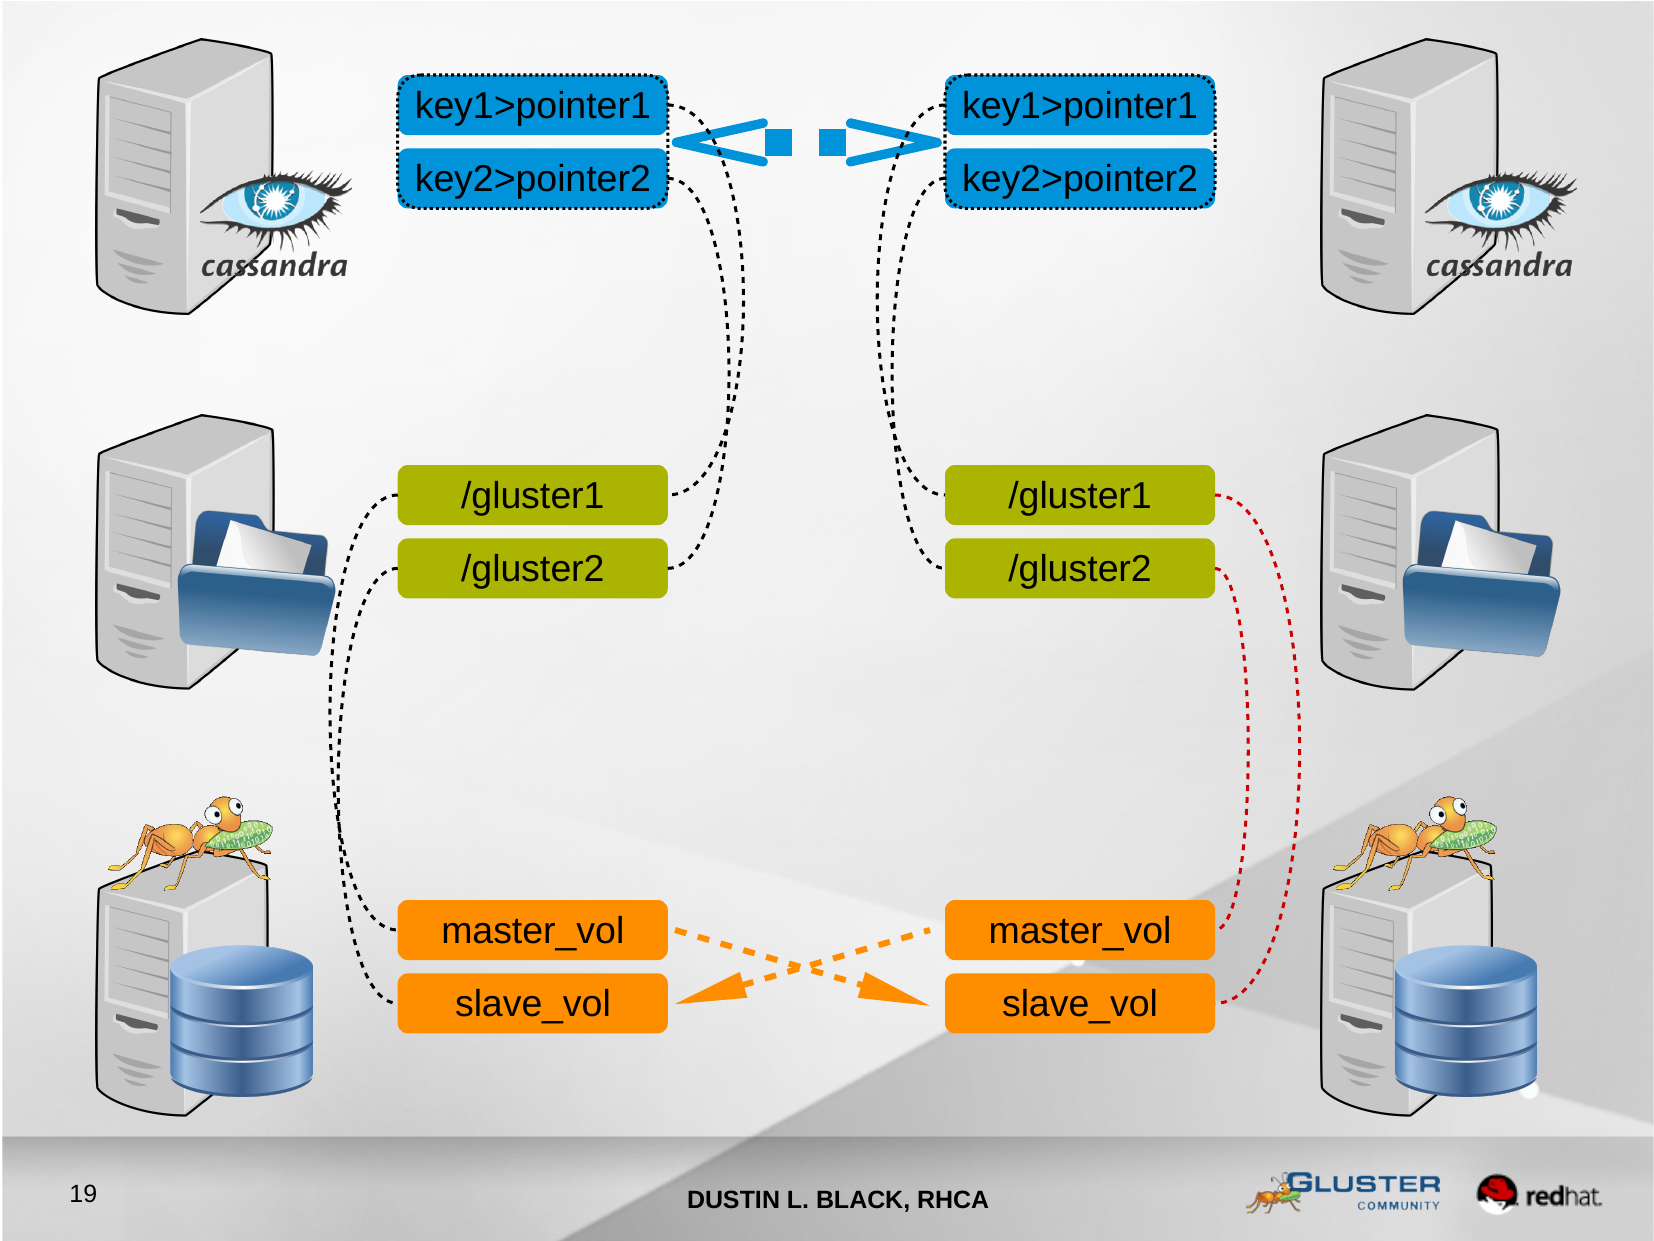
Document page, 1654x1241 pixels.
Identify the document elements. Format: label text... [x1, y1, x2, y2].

text_box key2>pointer2 [397, 148, 668, 209]
text_box /gluster2 [397, 538, 668, 599]
text_box /gluster1 [397, 465, 668, 526]
text_box slave_vol [397, 973, 668, 1034]
text_box /gluster1 [945, 465, 1216, 526]
text_box key2>pointer2 [945, 148, 1216, 209]
text_box master_vol [397, 900, 668, 961]
text_box slave_vol [945, 973, 1216, 1034]
text_box key1>pointer1 [945, 75, 1216, 136]
text_box /gluster2 [945, 538, 1216, 599]
text_box master_vol [945, 900, 1216, 961]
picture [2, 1, 1654, 1241]
text_box key1>pointer1 [397, 75, 668, 136]
